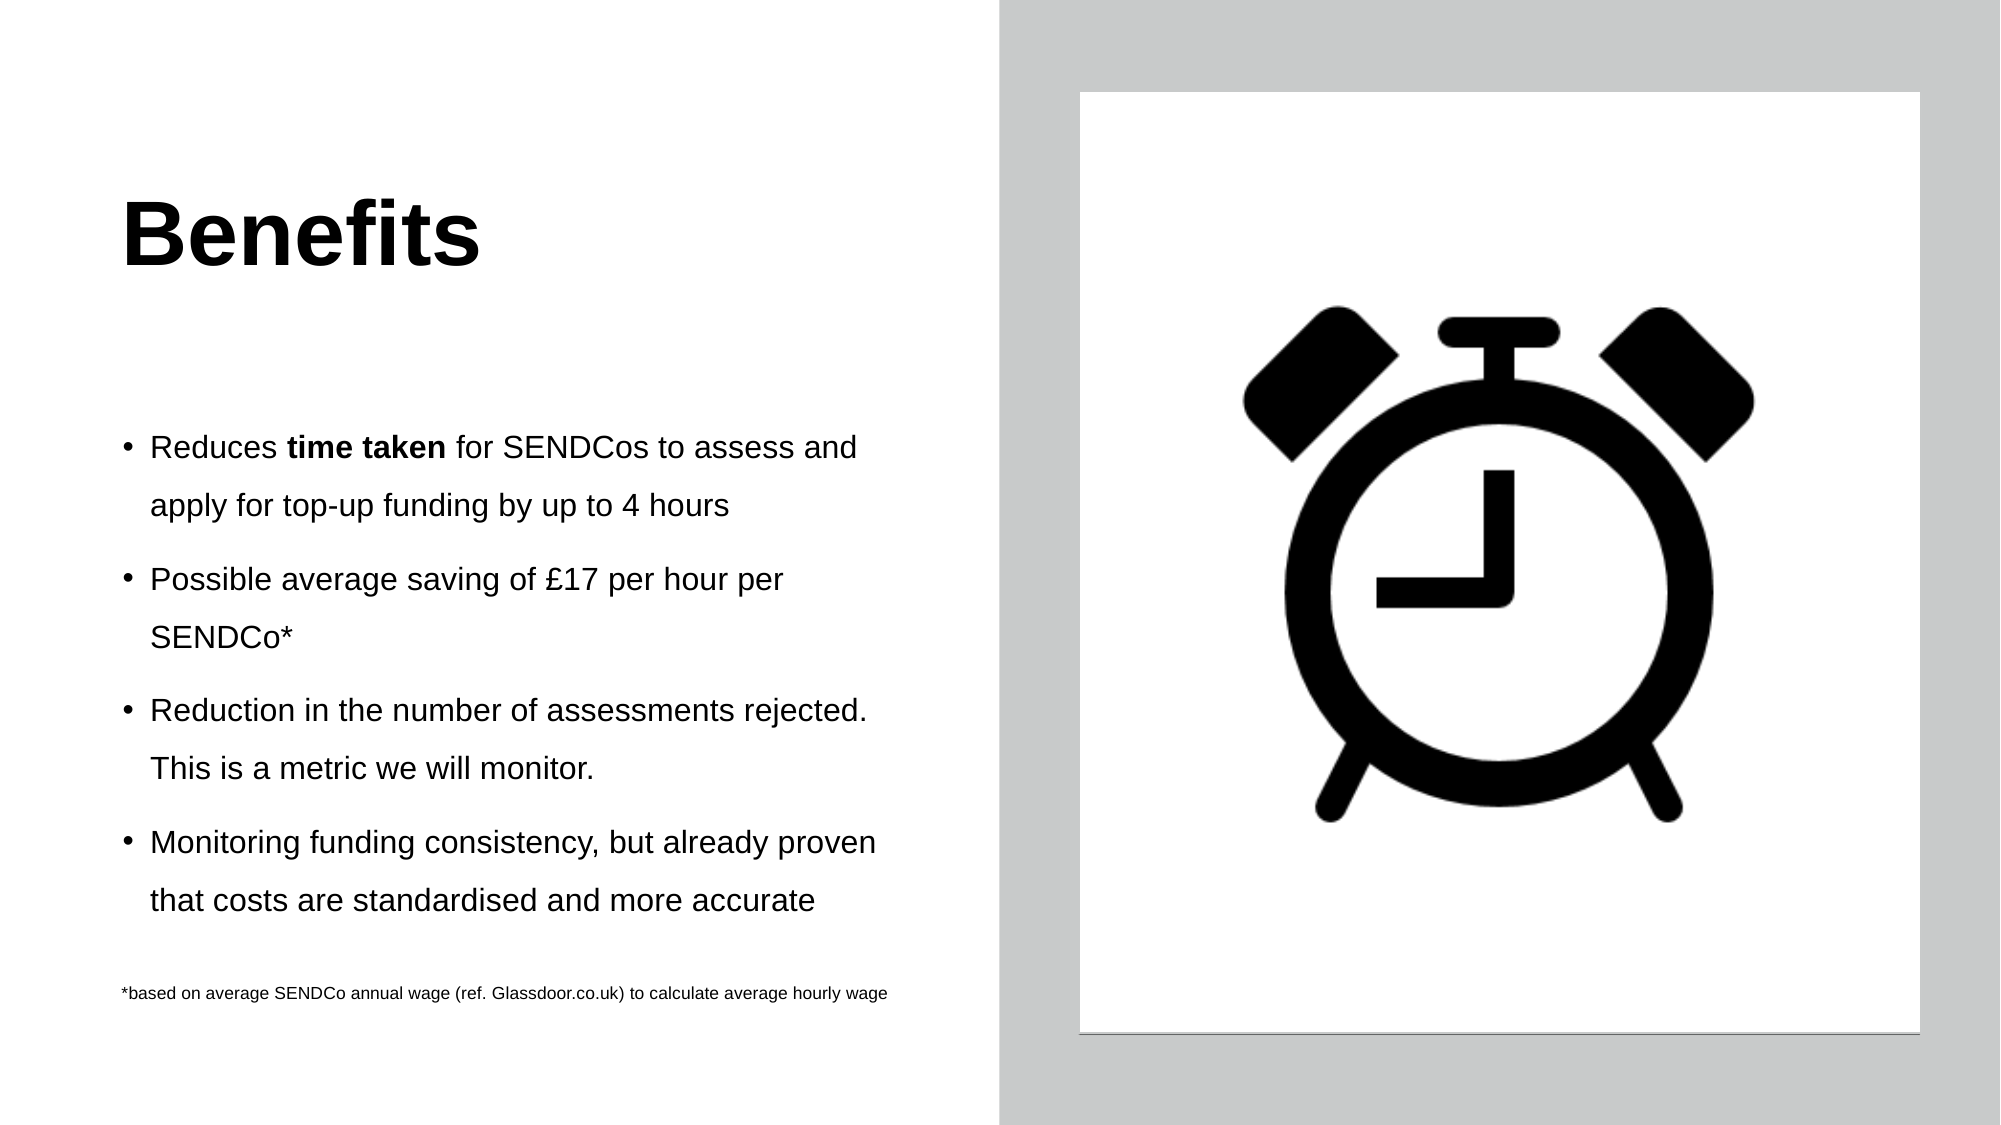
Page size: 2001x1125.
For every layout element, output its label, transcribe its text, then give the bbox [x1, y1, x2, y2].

picture [1132, 195, 1867, 930]
title Benefits [106, 103, 918, 370]
list Reduces time taken for SENDCos to assess and apply for top-up funding by up to 4 hours Possible average saving of £17 per hour per SENDCo* Reduction in the number of assessments rejected. This is a metric we will monitor. Monitoring funding consistency, but already proven that costs are standardised and more accurate *based on average SENDCo annual wage (ref. Glassdoor.co.uk) to calculate average hourly wage [106, 399, 918, 1021]
text_box [999, 0, 2000, 1125]
